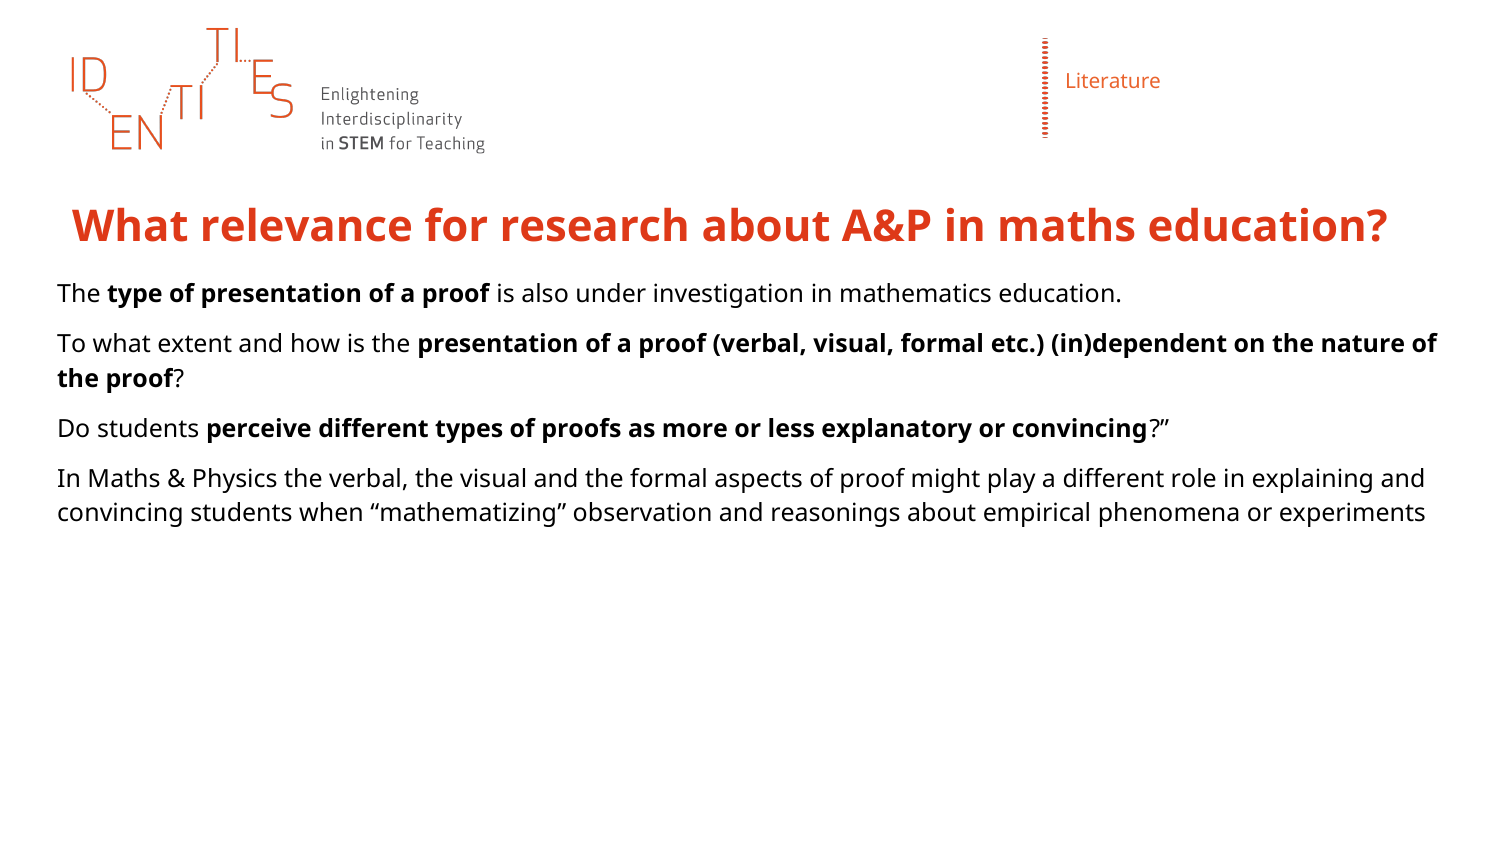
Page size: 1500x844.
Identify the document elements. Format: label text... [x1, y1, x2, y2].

list The type of presentation of a proof is also under investigation in mathematics education. To what extent and how is the presentation of a proof (verbal, visual, formal etc.) (in)dependent on the nature of the proof? Do students perceive different types of proofs as more or less explanatory or convincing?” In Maths & Physics the verbal, the visual and the formal aspects of proof might play a different role in explaining and convincing students when “mathematizing” observation and reasonings about empirical phenomena or experiments [57, 267, 1457, 564]
text_box What relevance for research about A&P in maths education? [57, 182, 1421, 267]
picture [1042, 39, 1051, 139]
text_box Literature [1050, 60, 1472, 121]
picture [71, 24, 485, 157]
